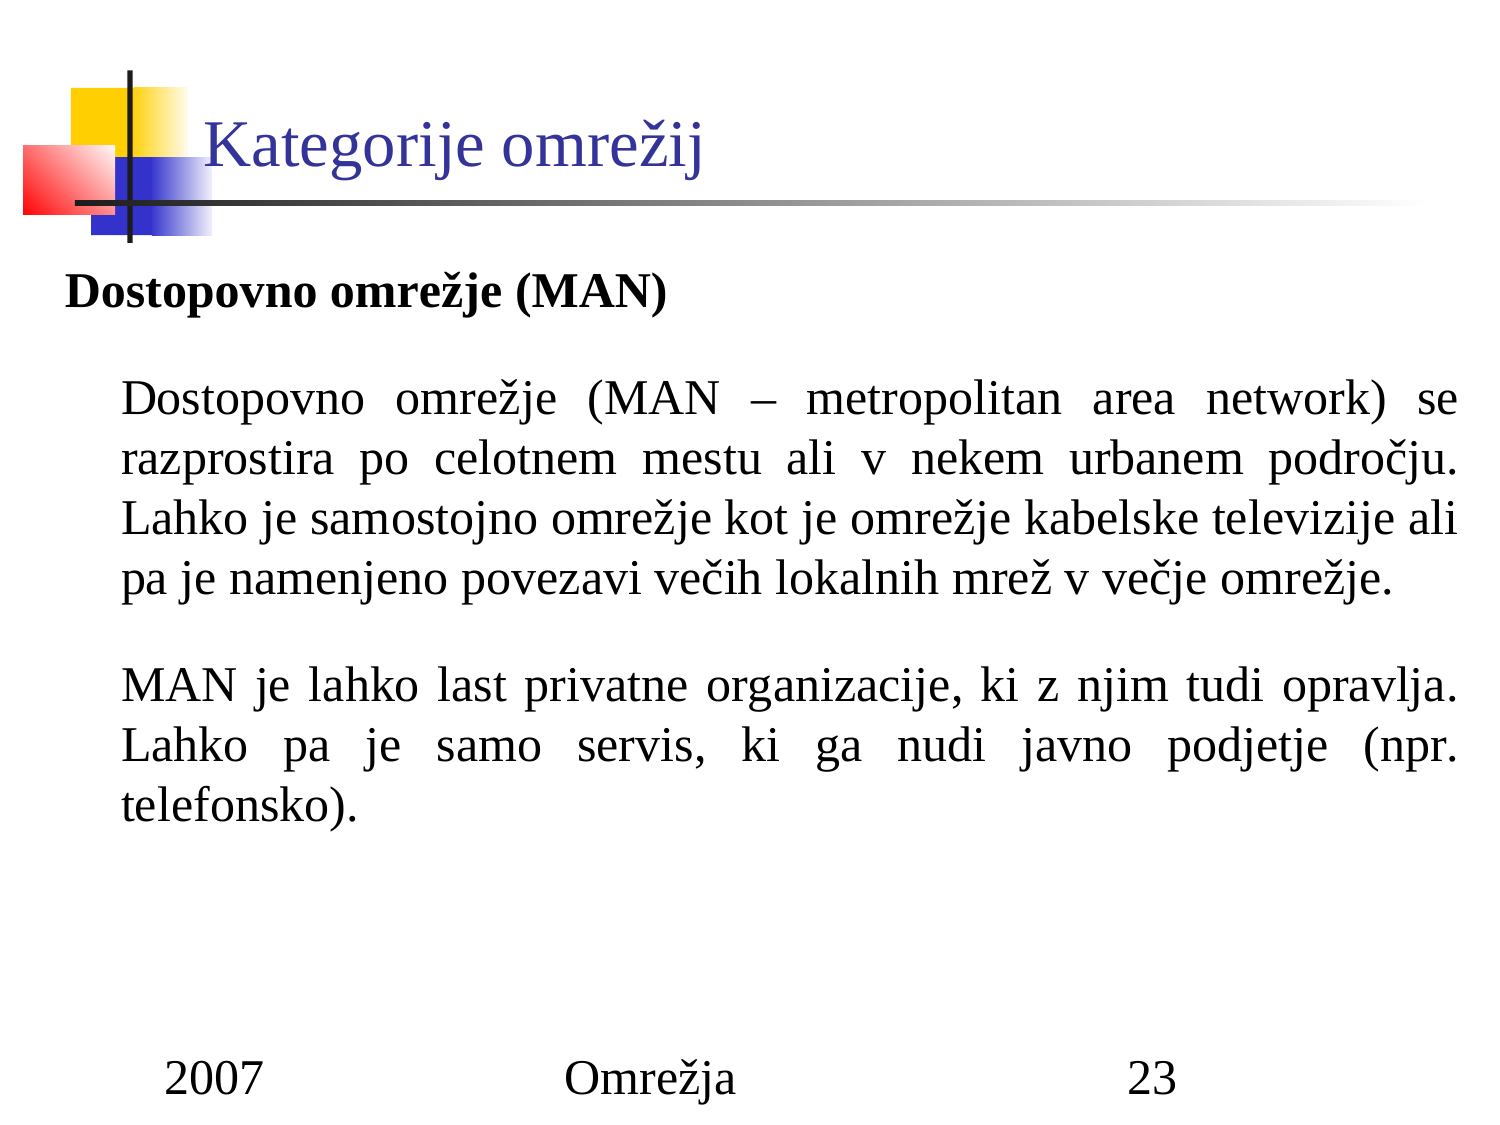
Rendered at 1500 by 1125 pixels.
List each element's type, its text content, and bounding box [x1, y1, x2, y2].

title Kategorije omrežij [188, 92, 1468, 188]
list Dostopovno omrežje (MAN) Dostopovno omrežje (MAN – metropolitan area network) se razprostira po celotnem mestu ali v nekem urbanem področju. Lahko je samostojno omrežje kot je omrežje kabelske televizije ali pa je namenjeno povezavi večih lokalnih mrež v večje omrežje. MAN je lahko last privatne organizacije, ki z njim tudi opravlja. Lahko pa je samo servis, ki ga nudi javno podjetje (npr. telefonsko). [50, 249, 1476, 951]
